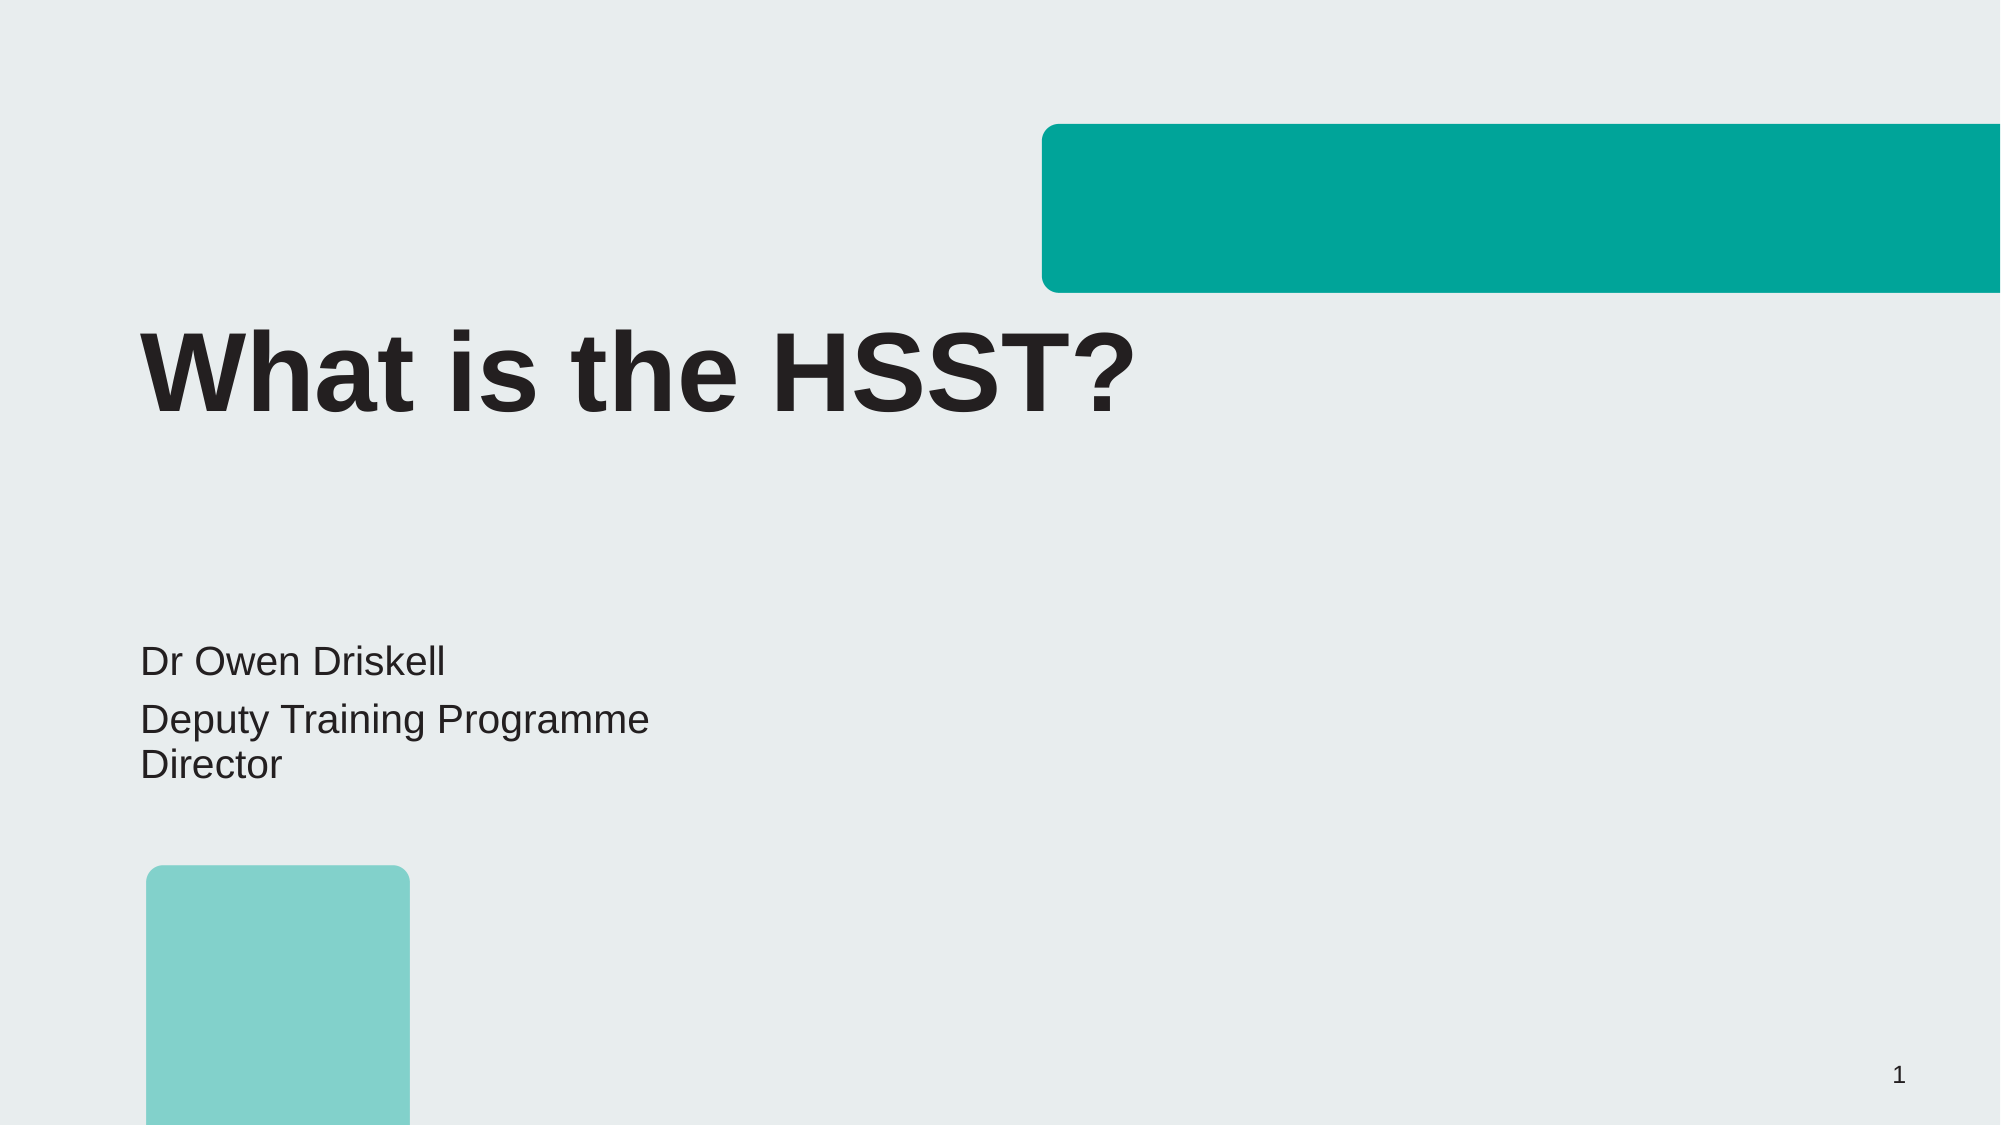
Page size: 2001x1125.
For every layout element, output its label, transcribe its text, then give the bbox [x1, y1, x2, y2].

list Dr Owen Driskell Deputy Training Programme Director [140, 715, 1158, 863]
list What is the HSST? [140, 314, 1910, 572]
